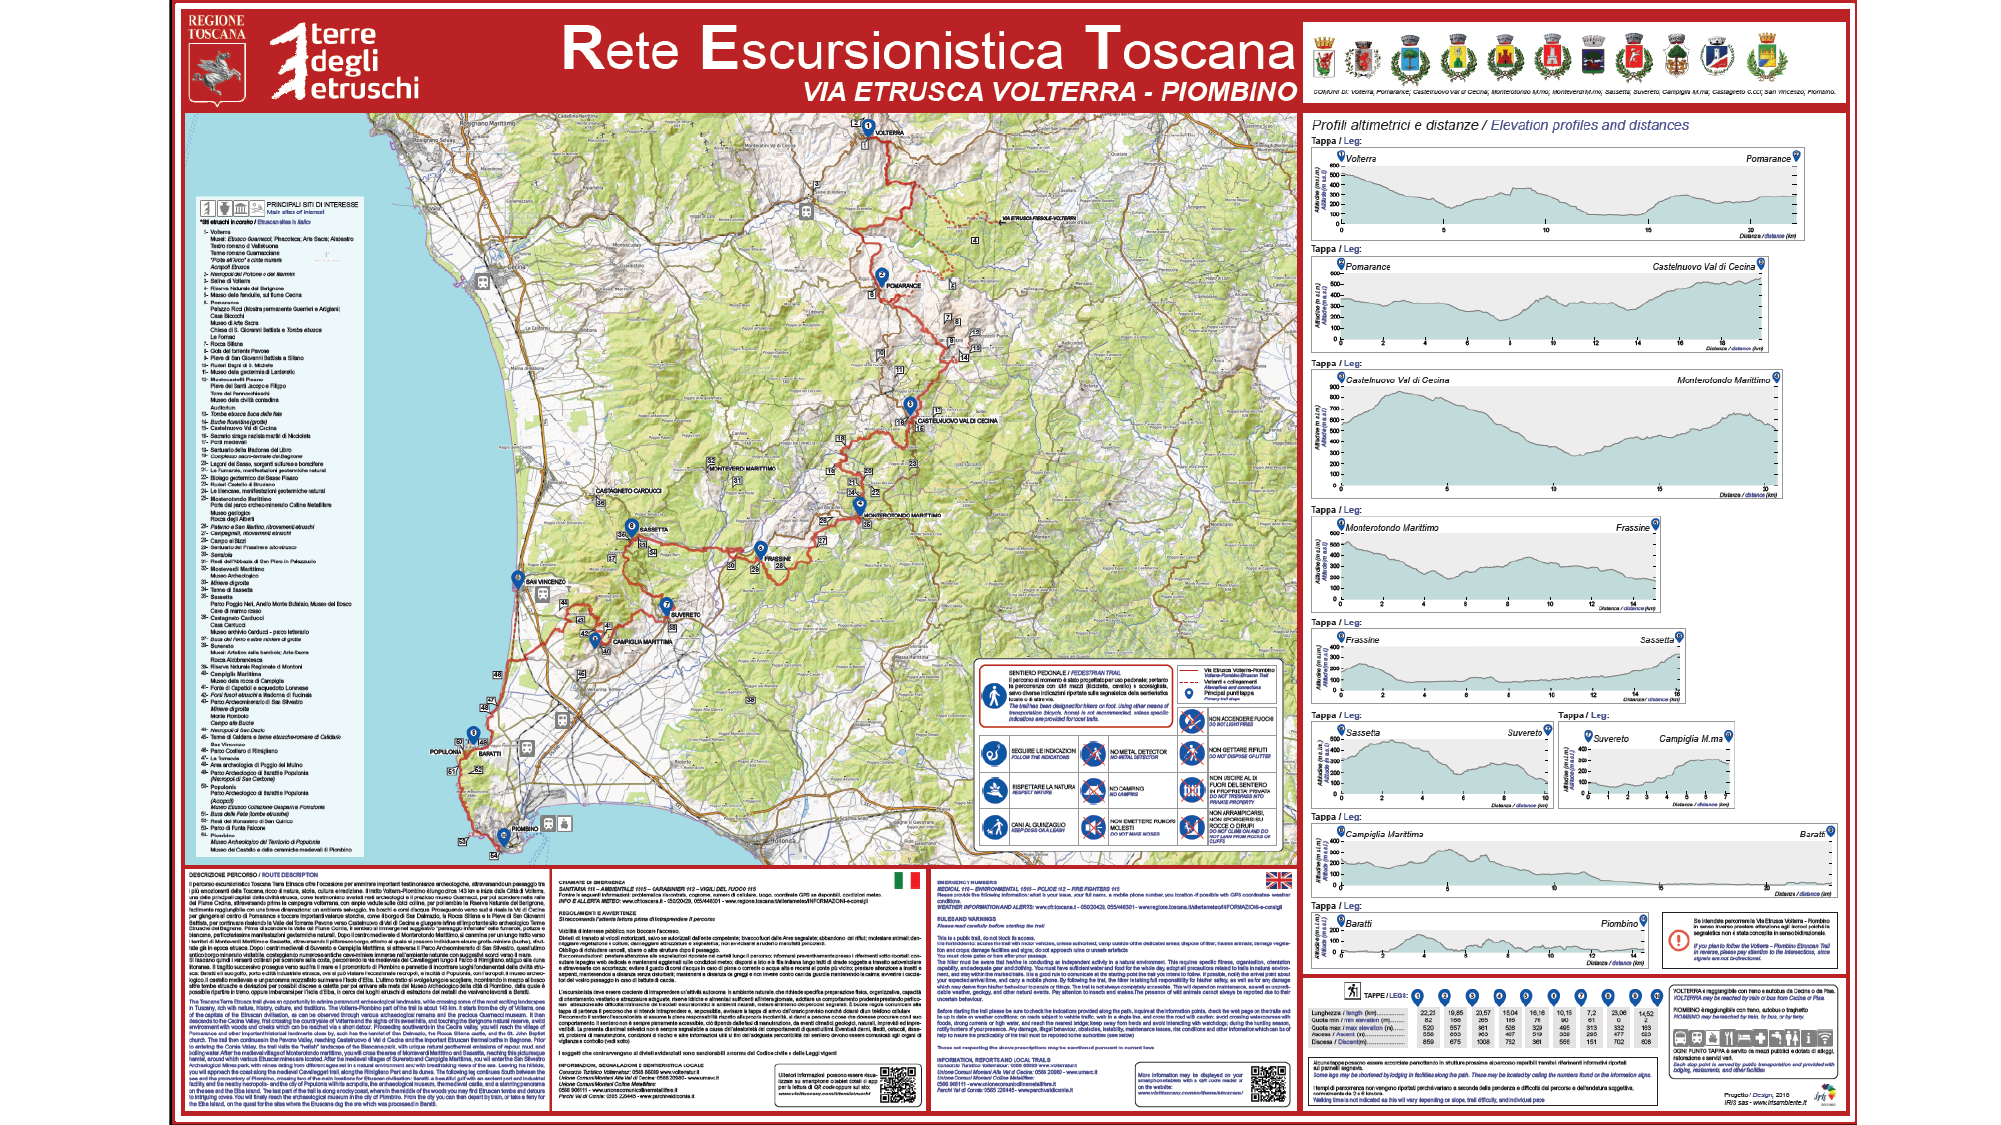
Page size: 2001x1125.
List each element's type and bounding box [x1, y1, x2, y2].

picture [169, 0, 1857, 1125]
